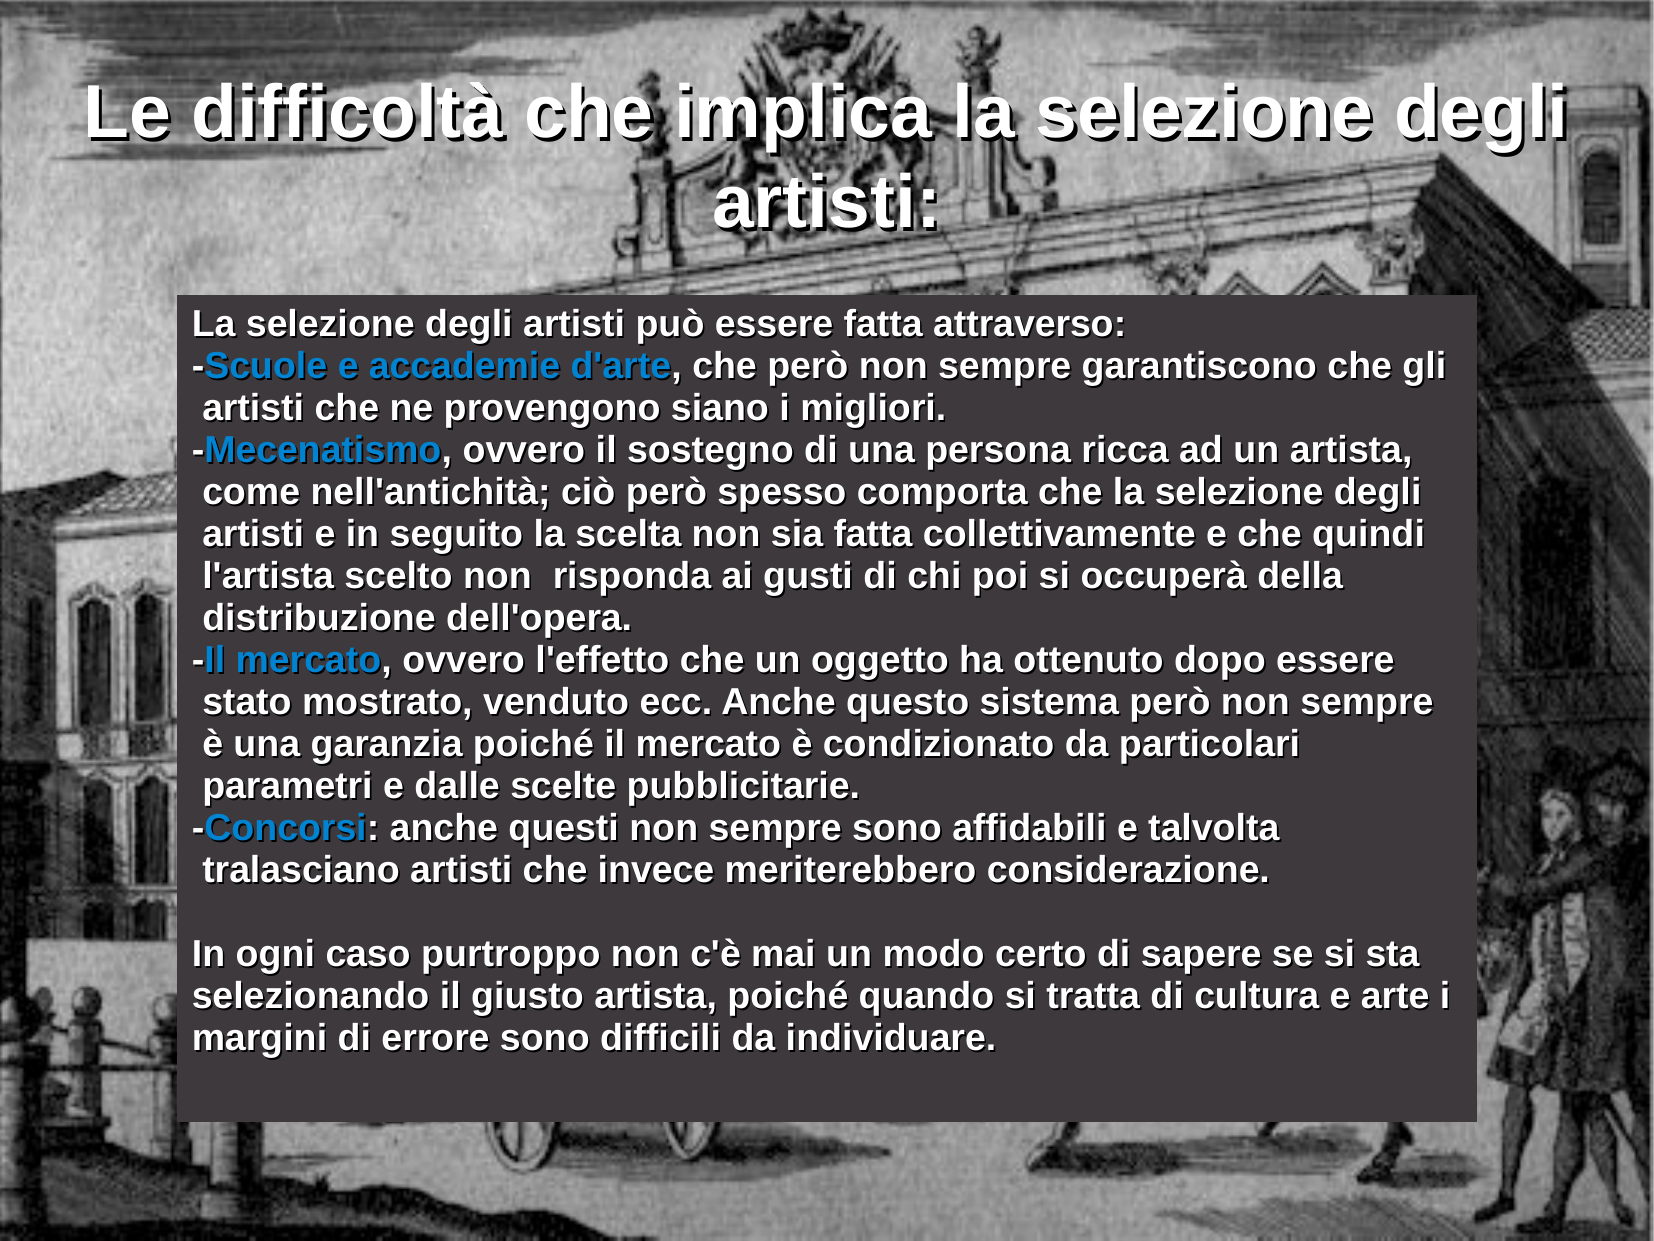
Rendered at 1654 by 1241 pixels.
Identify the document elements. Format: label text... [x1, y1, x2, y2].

text_box La selezione degli artisti può essere fatta attraverso: -Scuole e accademie d'arte, che però non sempre garantiscono che gli artisti che ne provengono siano i migliori. -Mecenatismo, ovvero il sostegno di una persona ricca ad un artista, come nell'antichità; ciò però spesso comporta che la selezione degli artisti e in seguito la scelta non sia fatta collettivamente e che quindi l'artista scelto non risponda ai gusti di chi poi si occuperà della distribuzione dell'opera. -Il mercato, ovvero l'effetto che un oggetto ha ottenuto dopo essere stato mostrato, venduto ecc. Anche questo sistema però non sempre è una garanzia poiché il mercato è condizionato da particolari parametri e dalle scelte pubblicitarie. -Concorsi: anche questi non sempre sono affidabili e talvolta tralasciano artisti che invece meriterebbero considerazione. In ogni caso purtroppo non c'è mai un modo certo di sapere se si sta selezionando il giusto artista, poiché quando si tratta di cultura e arte i margini di errore sono difficili da individuare. [177, 295, 1477, 1131]
title Le difficoltà che implica la selezione degli artisti: [82, 49, 1571, 257]
